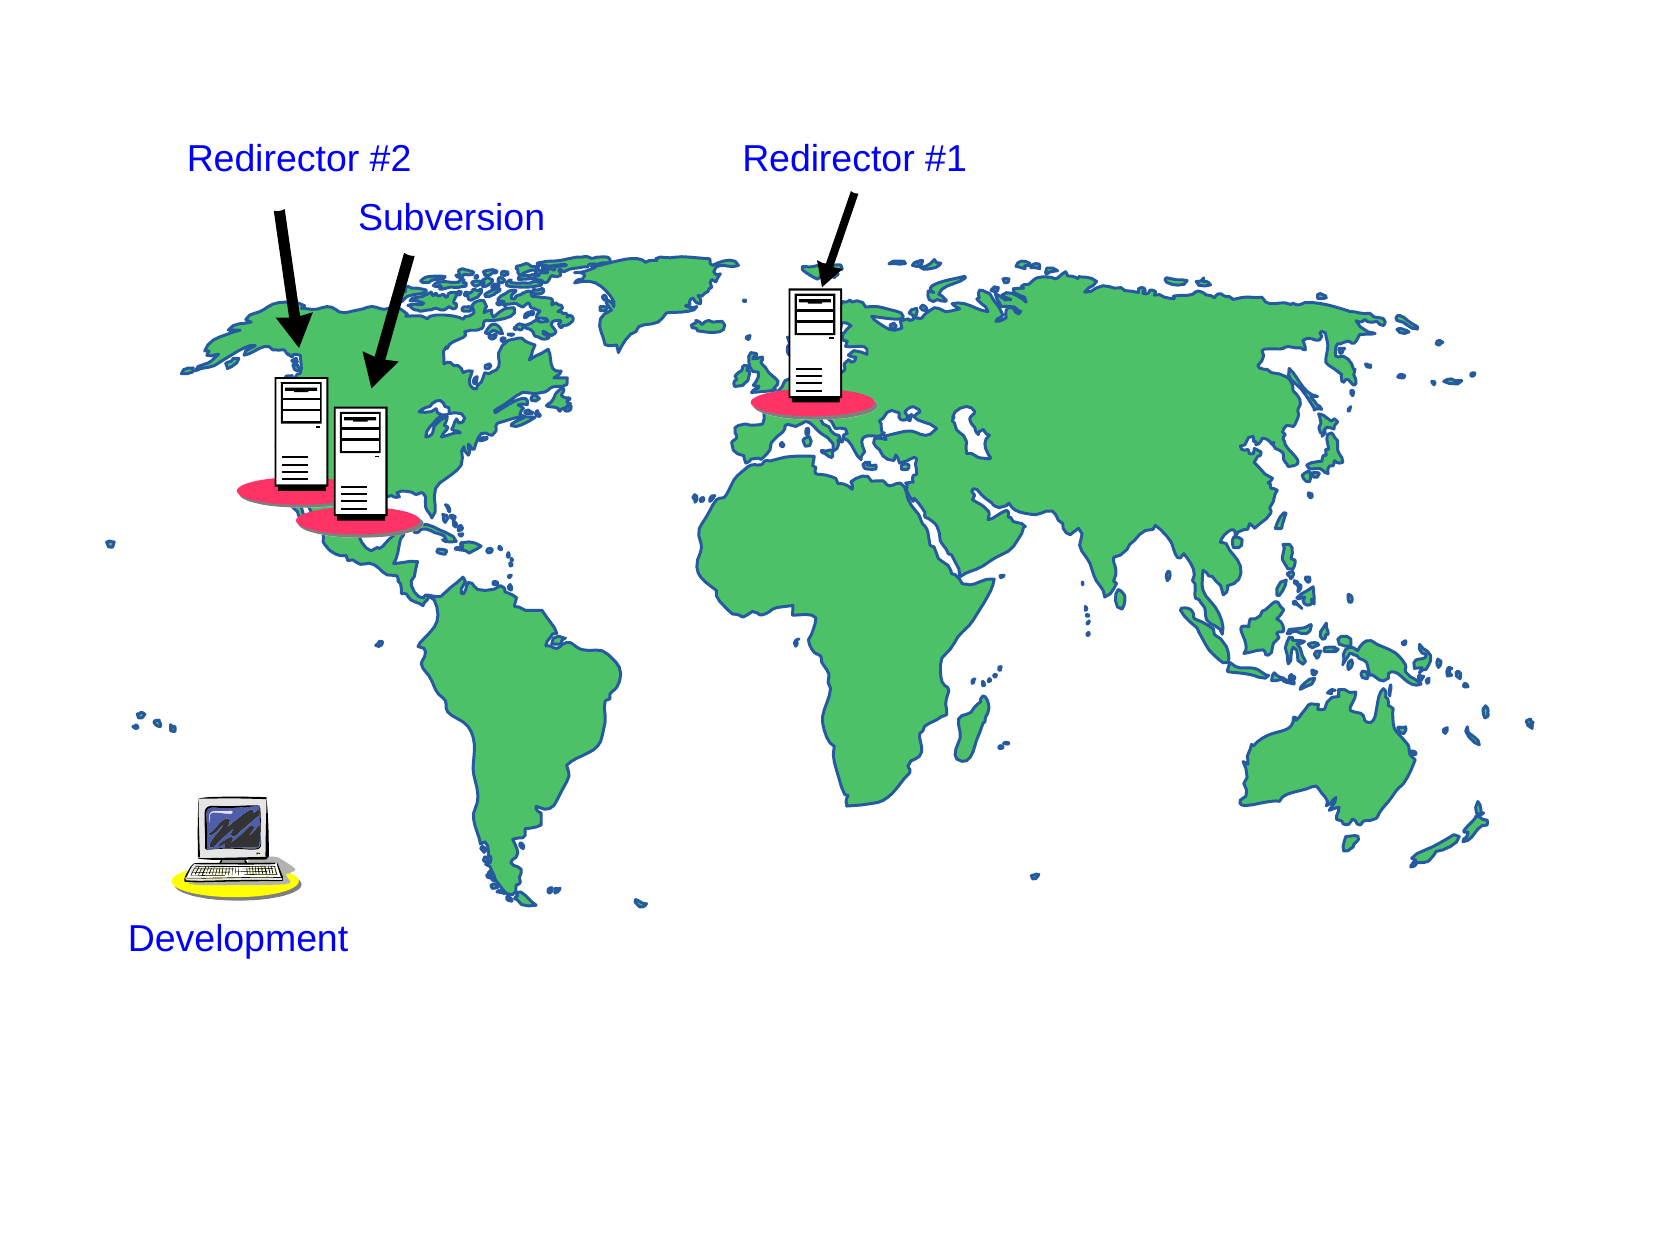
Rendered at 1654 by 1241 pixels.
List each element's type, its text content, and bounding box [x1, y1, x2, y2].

text_box [171, 873, 291, 898]
text_box [295, 507, 421, 535]
text_box [236, 478, 333, 505]
text_box [750, 389, 875, 417]
text_box Redirector #1 [727, 130, 982, 187]
text_box Development [113, 909, 364, 967]
picture [75, 180, 1568, 938]
text_box Subversion [343, 189, 561, 247]
text_box Redirector #2 [172, 130, 427, 187]
